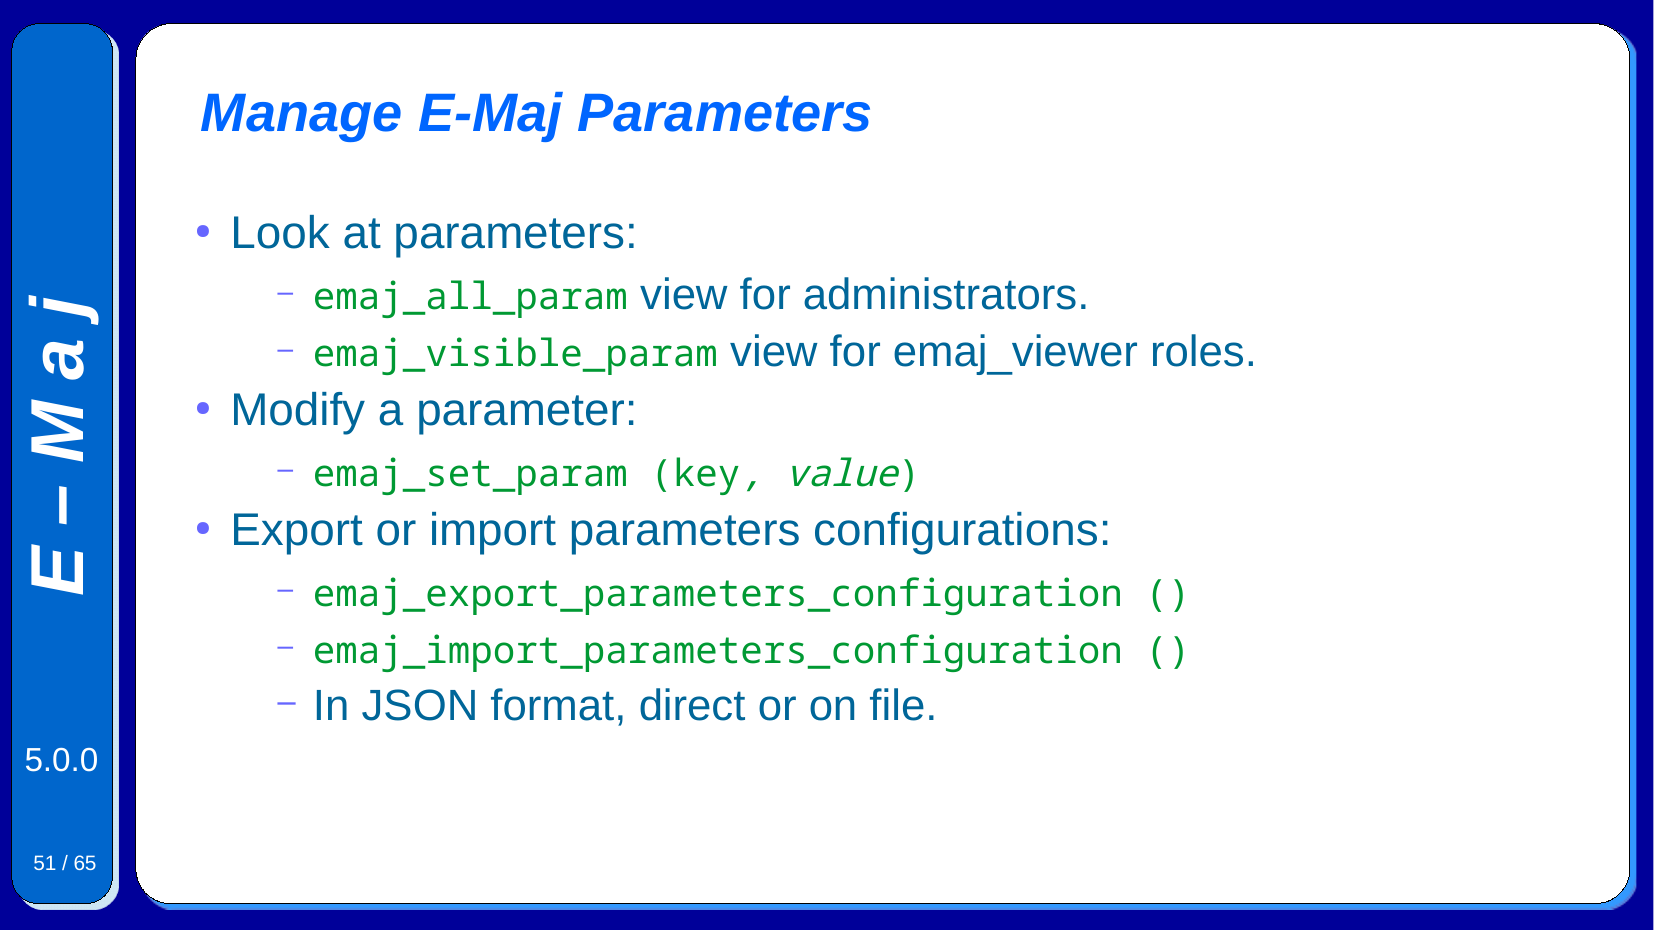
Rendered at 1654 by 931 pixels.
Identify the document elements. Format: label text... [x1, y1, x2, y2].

list Look at parameters: emaj_all_param view for administrators. emaj_visible_param view for emaj_viewer roles. Modify a parameter: emaj_set_param (key, value) Export or import parameters configurations: emaj_export_parameters_configuration () emaj_import_parameters_configuration () In JSON format, direct or on file. [177, 206, 1587, 827]
title Manage E-Maj Parameters [200, 34, 1575, 191]
